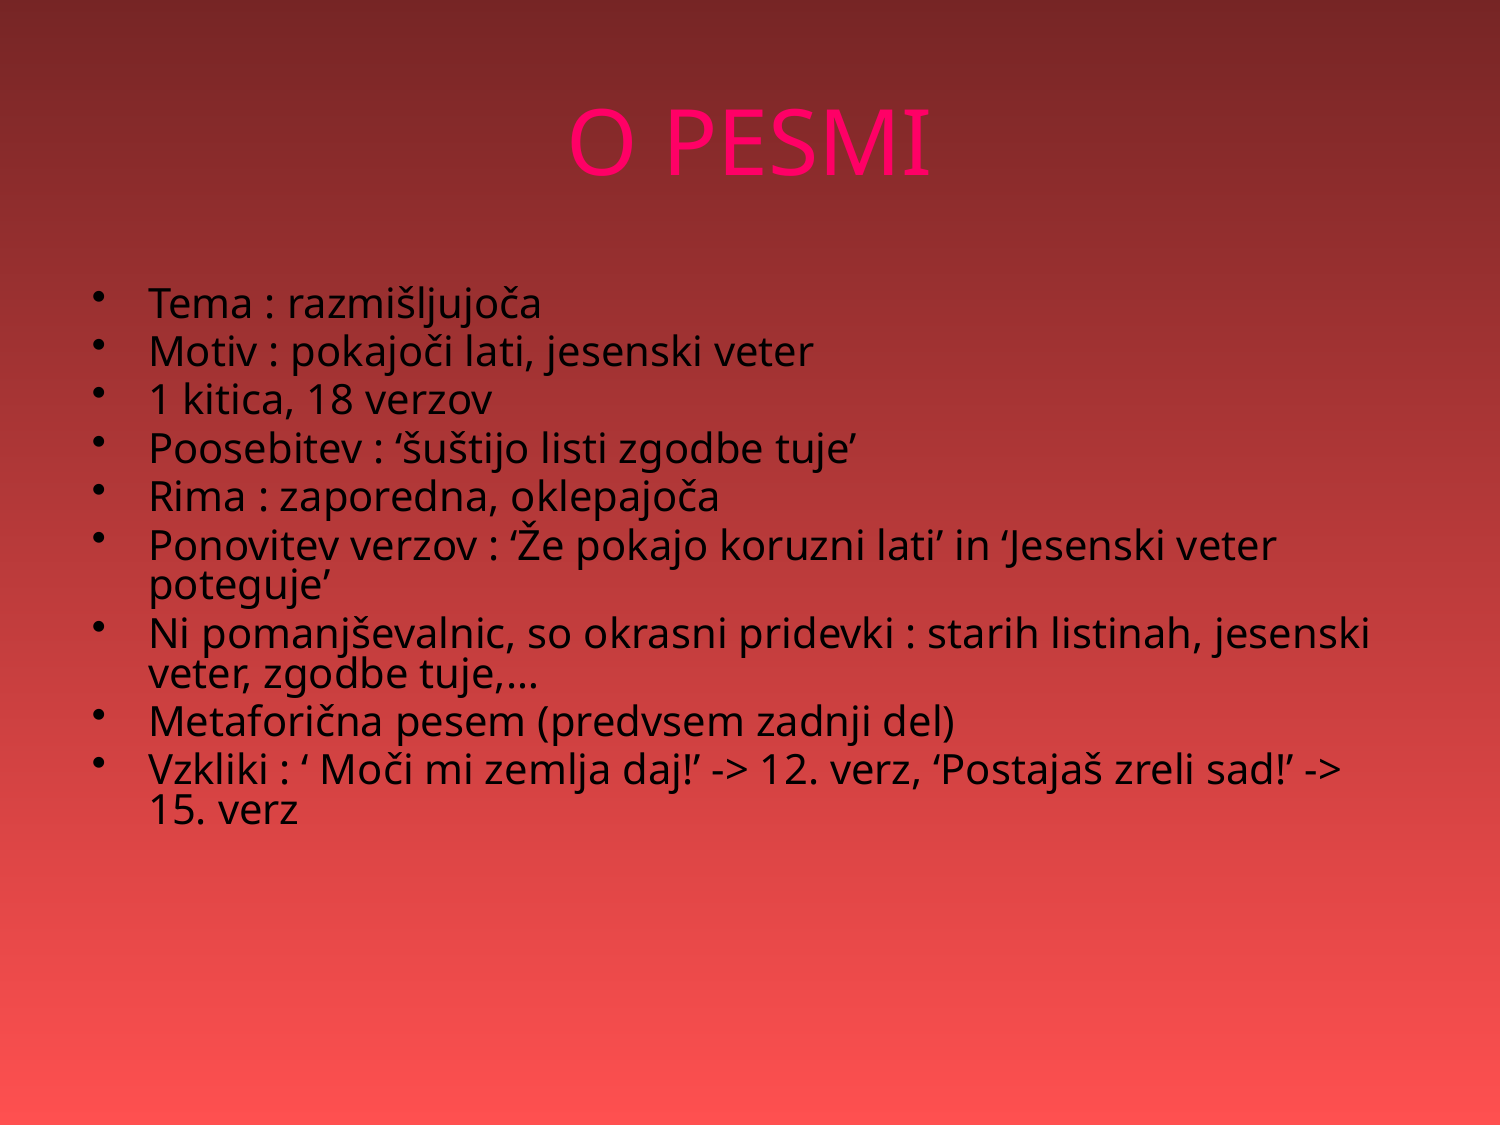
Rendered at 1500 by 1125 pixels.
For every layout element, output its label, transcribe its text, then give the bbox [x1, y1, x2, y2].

list Tema : razmišljujoča Motiv : pokajoči lati, jesenski veter 1 kitica, 18 verzov Poosebitev : ‘šuštijo listi zgodbe tuje’ Rima : zaporedna, oklepajoča Ponovitev verzov : ‘Že pokajo koruzni lati’ in ‘Jesenski veter poteguje’ Ni pomanjševalnic, so okrasni pridevki : starih listinah, jesenski veter, zgodbe tuje,… Metaforična pesem (predvsem zadnji del) Vzkliki : ‘ Moči mi zemlja daj!’ -> 12. verz, ‘Postajaš zreli sad!’ -> 15. verz [76, 278, 1427, 1022]
title O PESMI [75, 45, 1425, 233]
